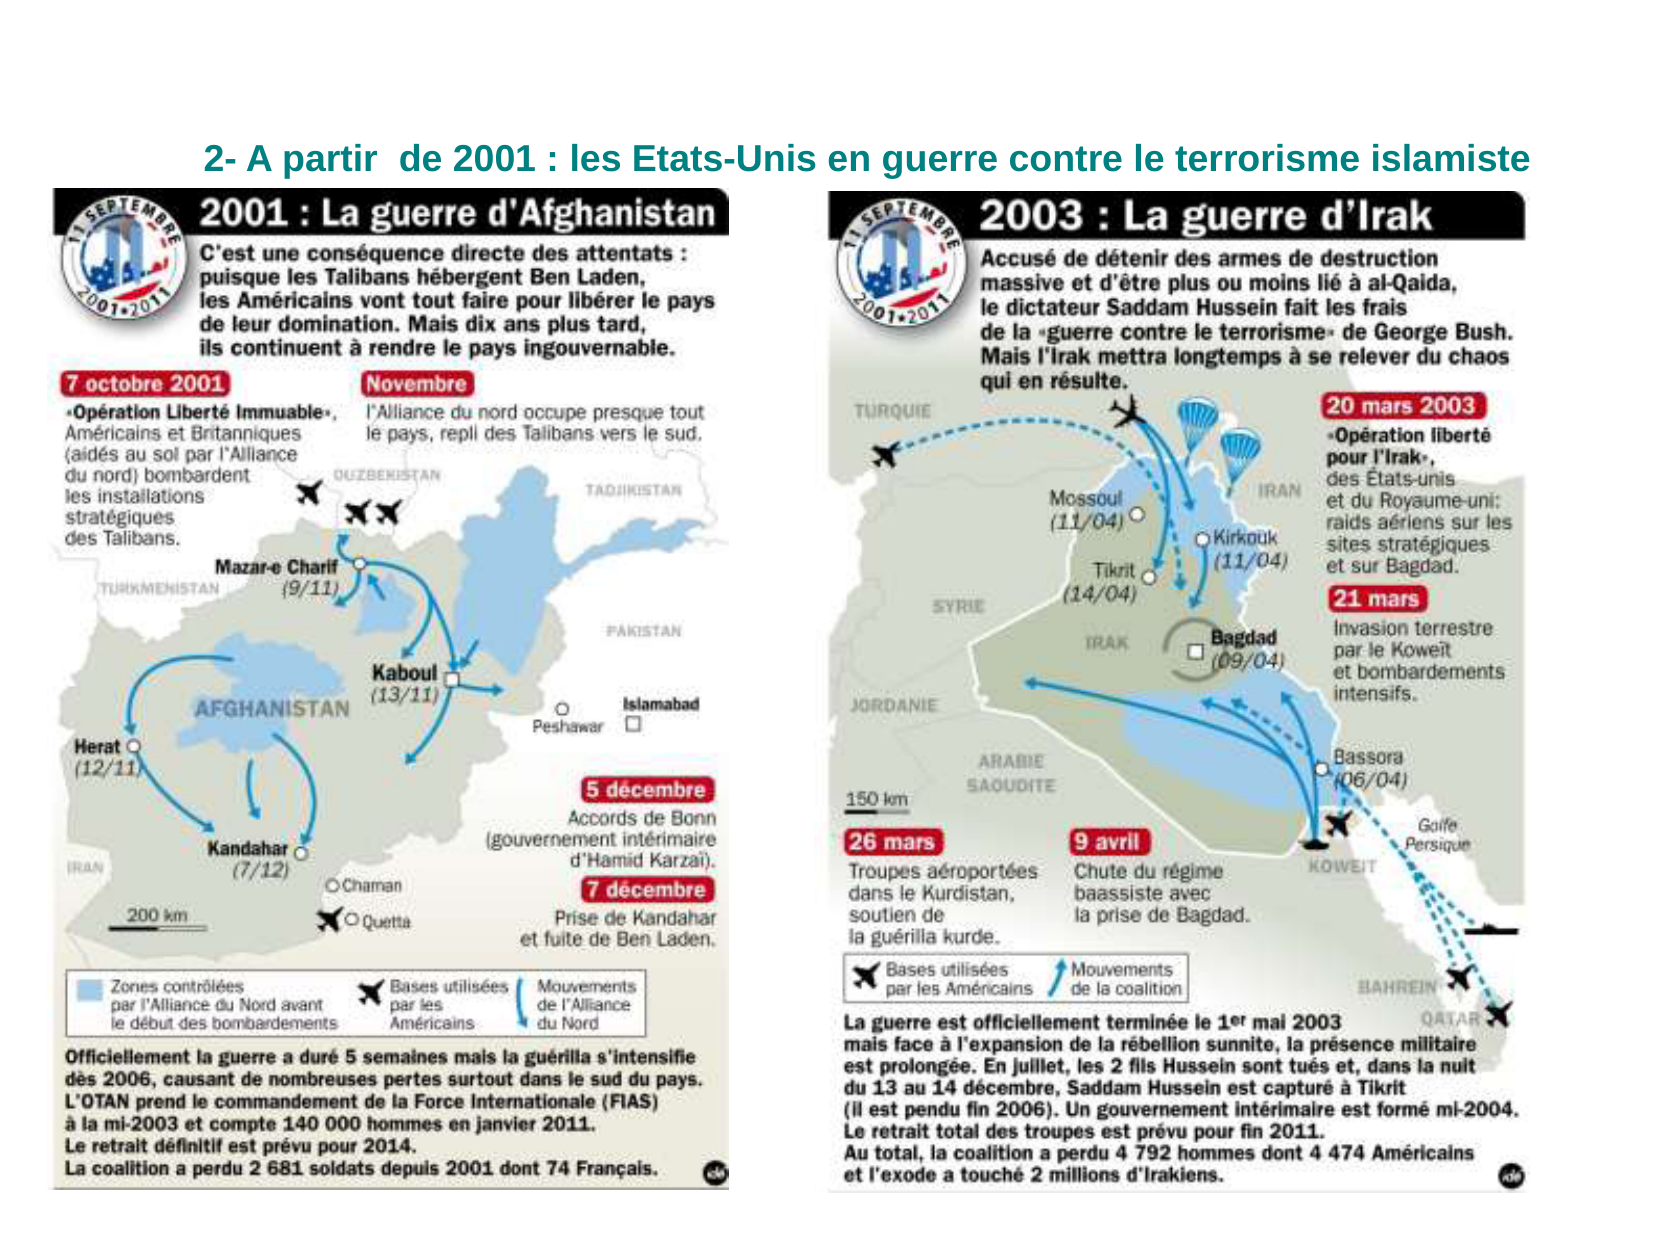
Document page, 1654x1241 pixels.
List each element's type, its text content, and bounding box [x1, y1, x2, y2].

text_box 2- A partir de 2001 : les Etats-Unis en guerre contre le terrorisme islamiste [188, 129, 1546, 188]
picture [47, 188, 729, 1190]
picture [814, 191, 1530, 1193]
